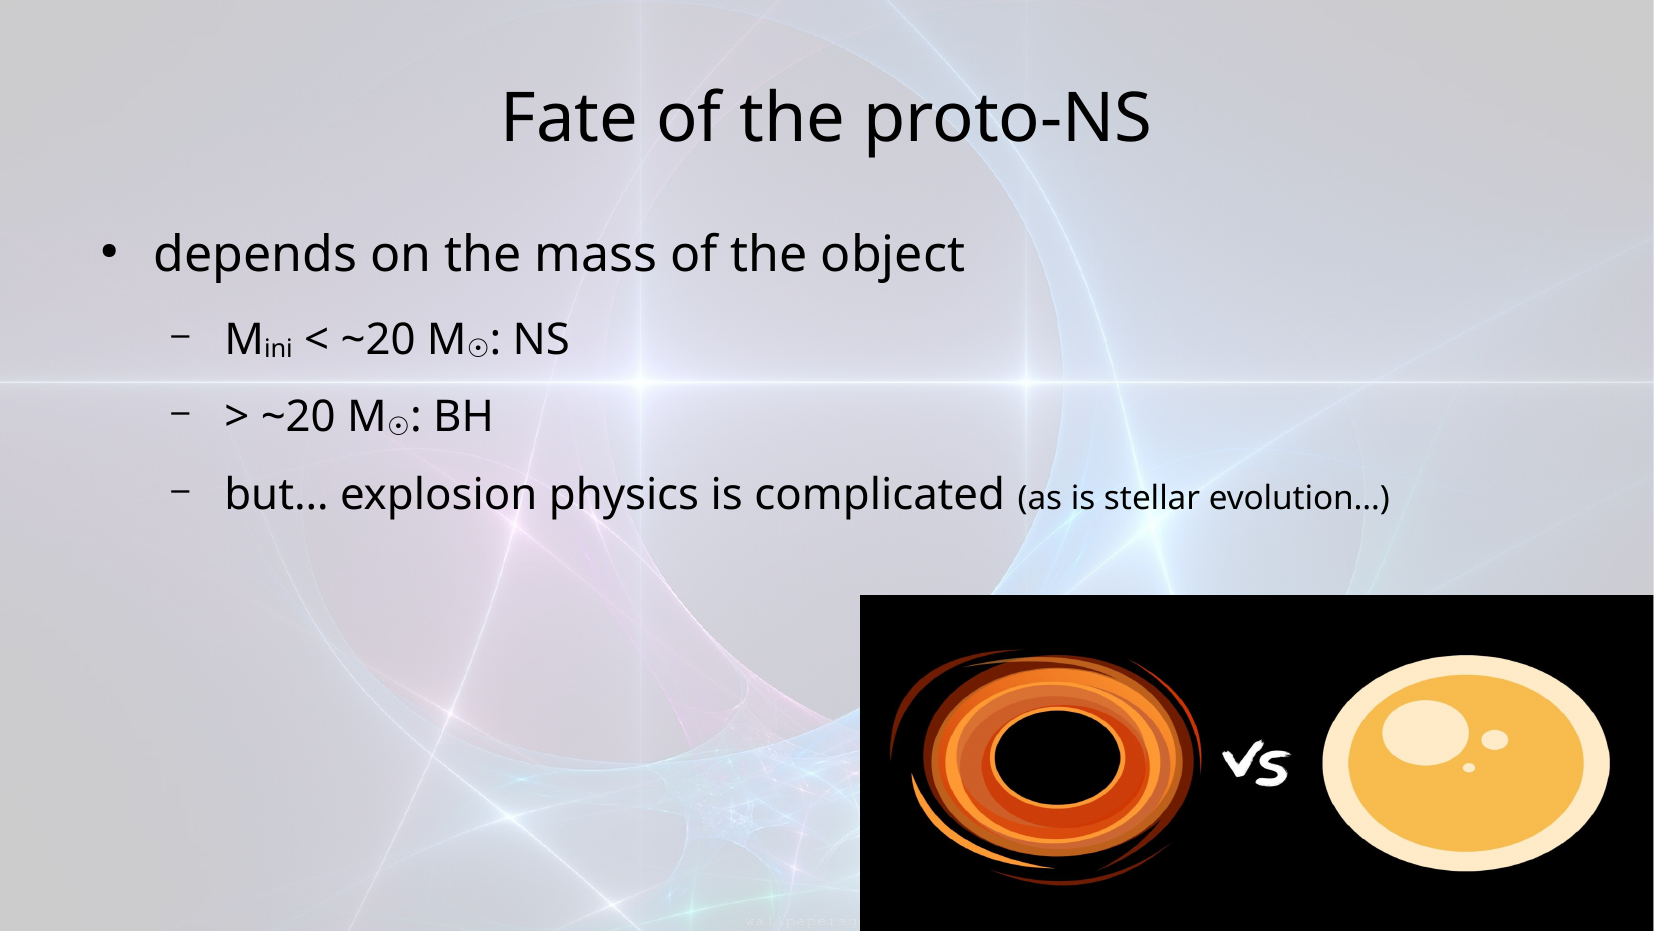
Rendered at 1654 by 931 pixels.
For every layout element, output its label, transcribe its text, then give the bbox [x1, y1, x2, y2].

picture [0, 0, 1654, 931]
title Fate of the proto-NS [82, 37, 1571, 193]
list depends on the mass of the object Mini < ~20 M☉: NS > ~20 M☉: BH but… explosion physics is complicated (as is stellar evolution…) [82, 217, 1619, 913]
